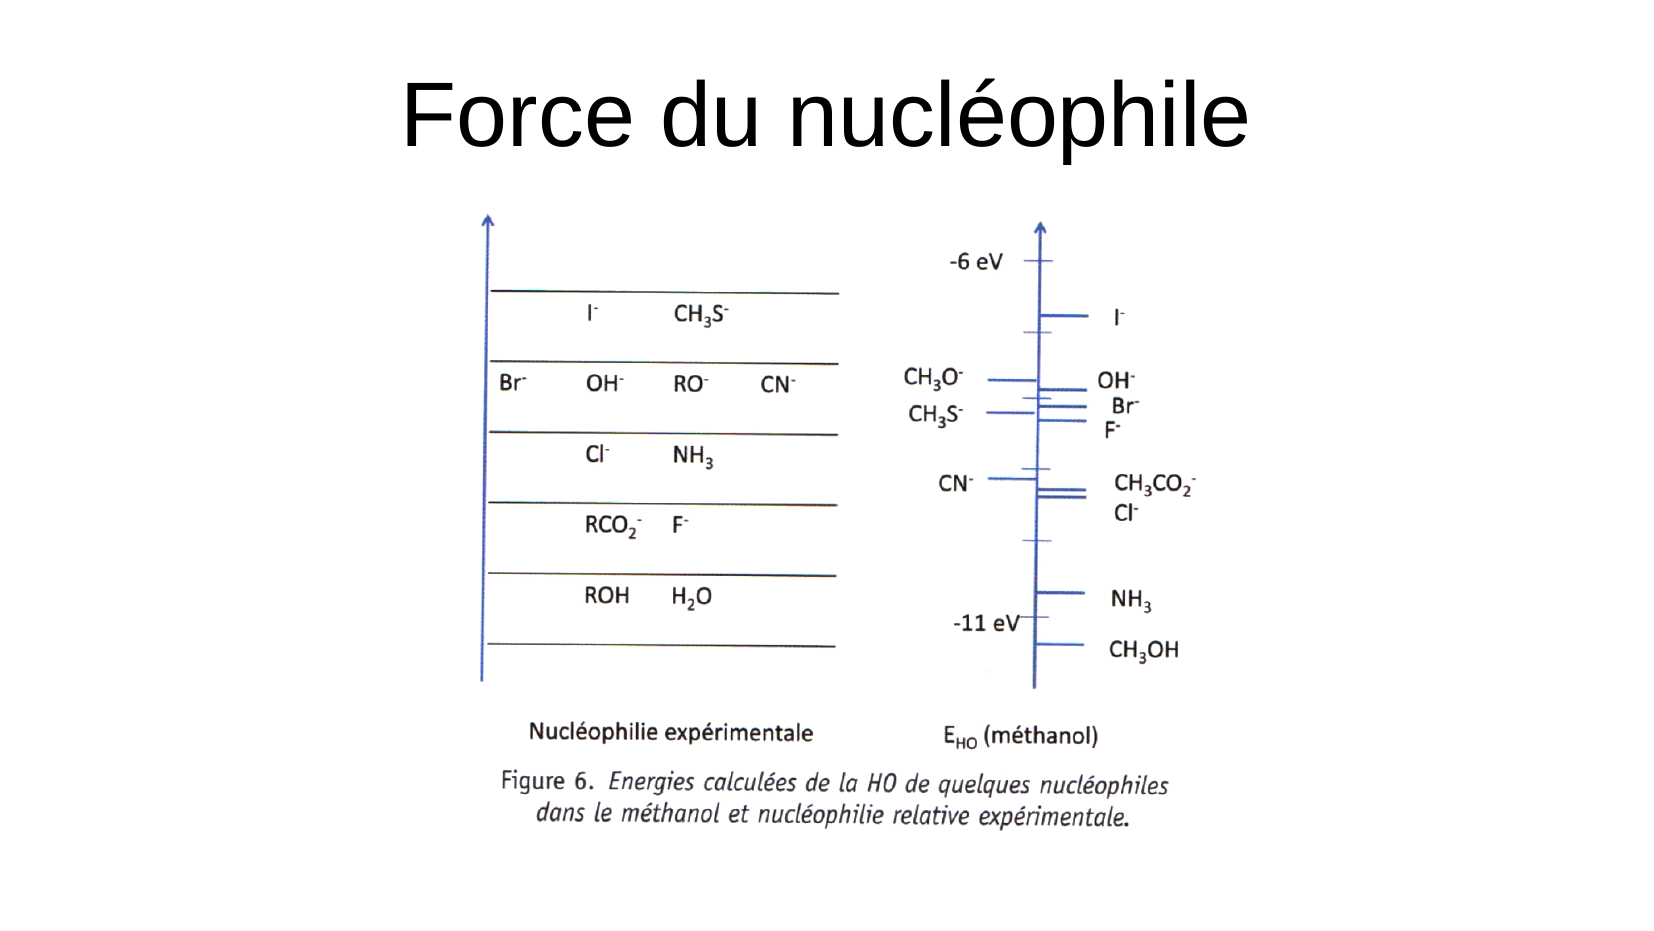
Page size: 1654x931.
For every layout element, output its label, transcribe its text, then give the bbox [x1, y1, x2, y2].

title Force du nucléophile [82, 37, 1571, 193]
picture [425, 189, 1219, 851]
